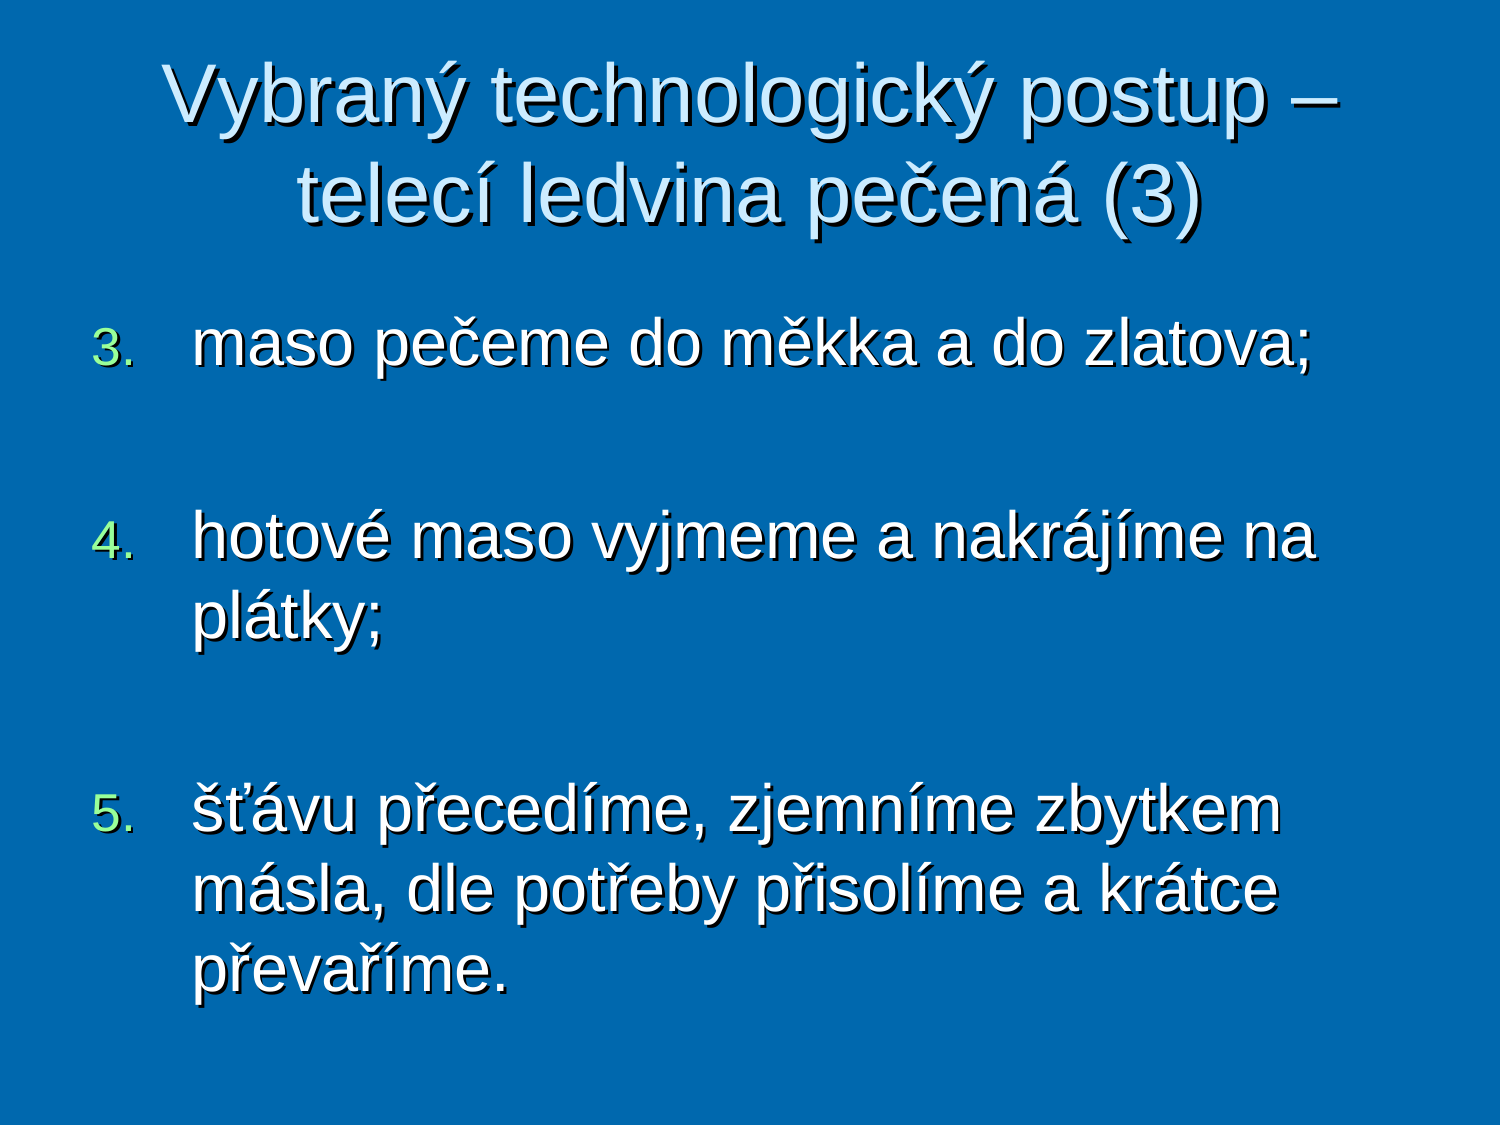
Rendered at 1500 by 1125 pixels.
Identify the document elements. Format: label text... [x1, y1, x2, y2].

list maso pečeme do měkka a do zlatova; hotové maso vyjmeme a nakrájíme na plátky; šťávu přecedíme, zjemníme zbytkem másla, dle potřeby přisolíme a krátce převaříme. [76, 290, 1427, 1034]
title Vybraný technologický postup – telecí ledvina pečená (3) [75, 31, 1426, 247]
